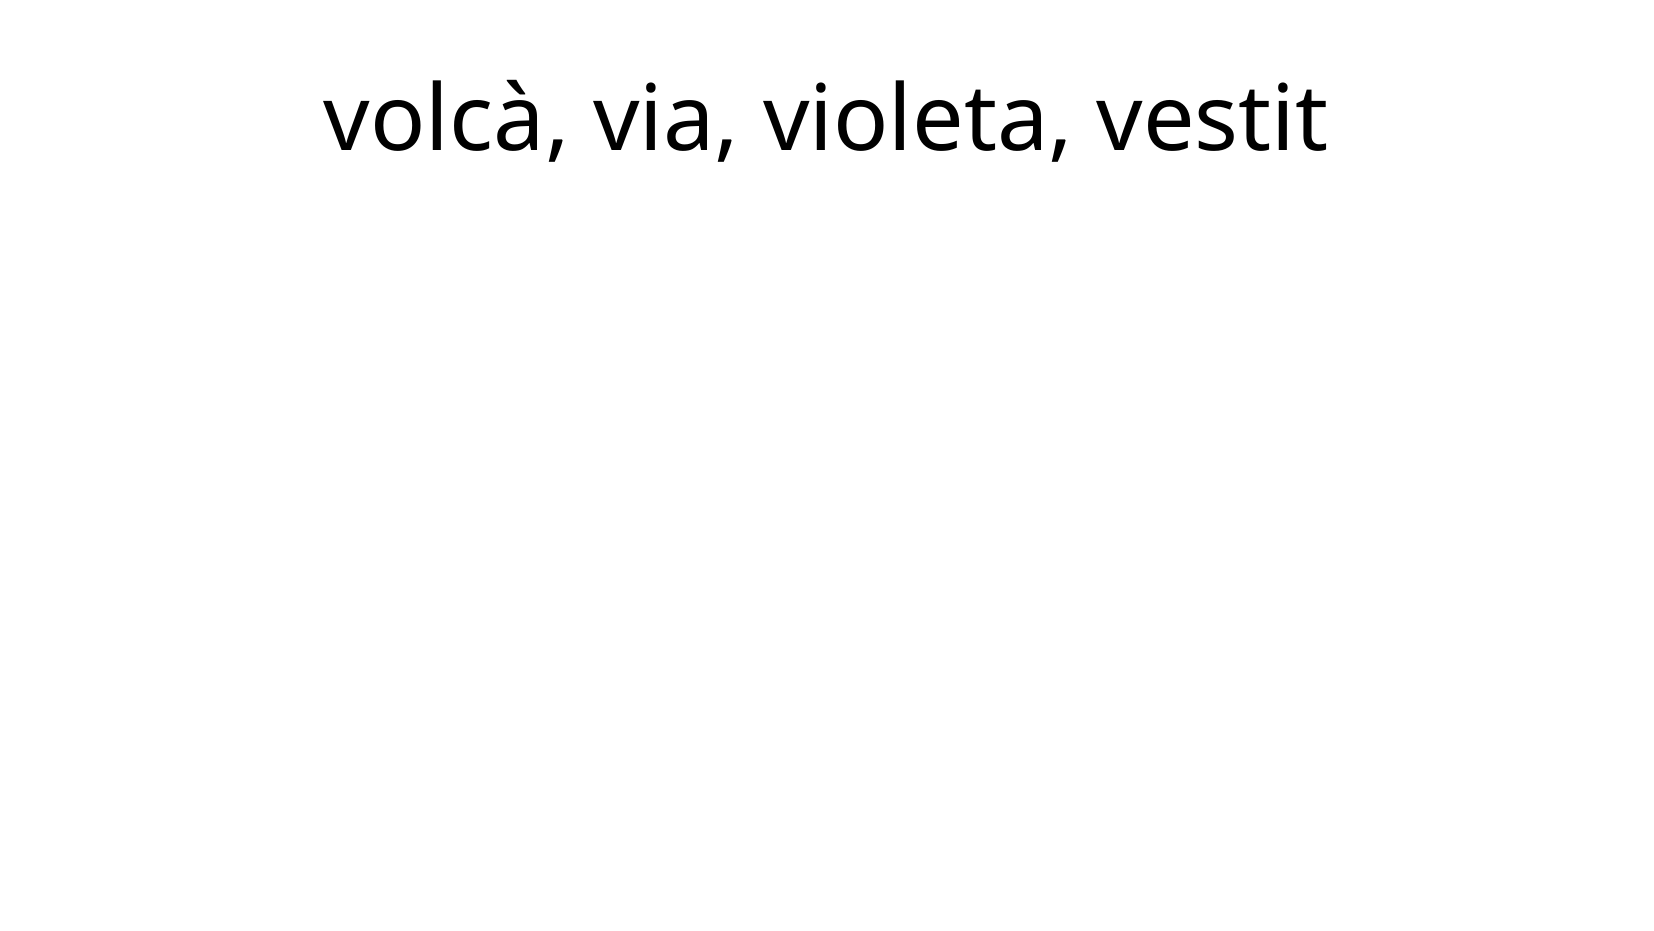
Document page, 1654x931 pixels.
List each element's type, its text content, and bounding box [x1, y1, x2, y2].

title volcà, via, violeta, vestit [82, 37, 1571, 193]
